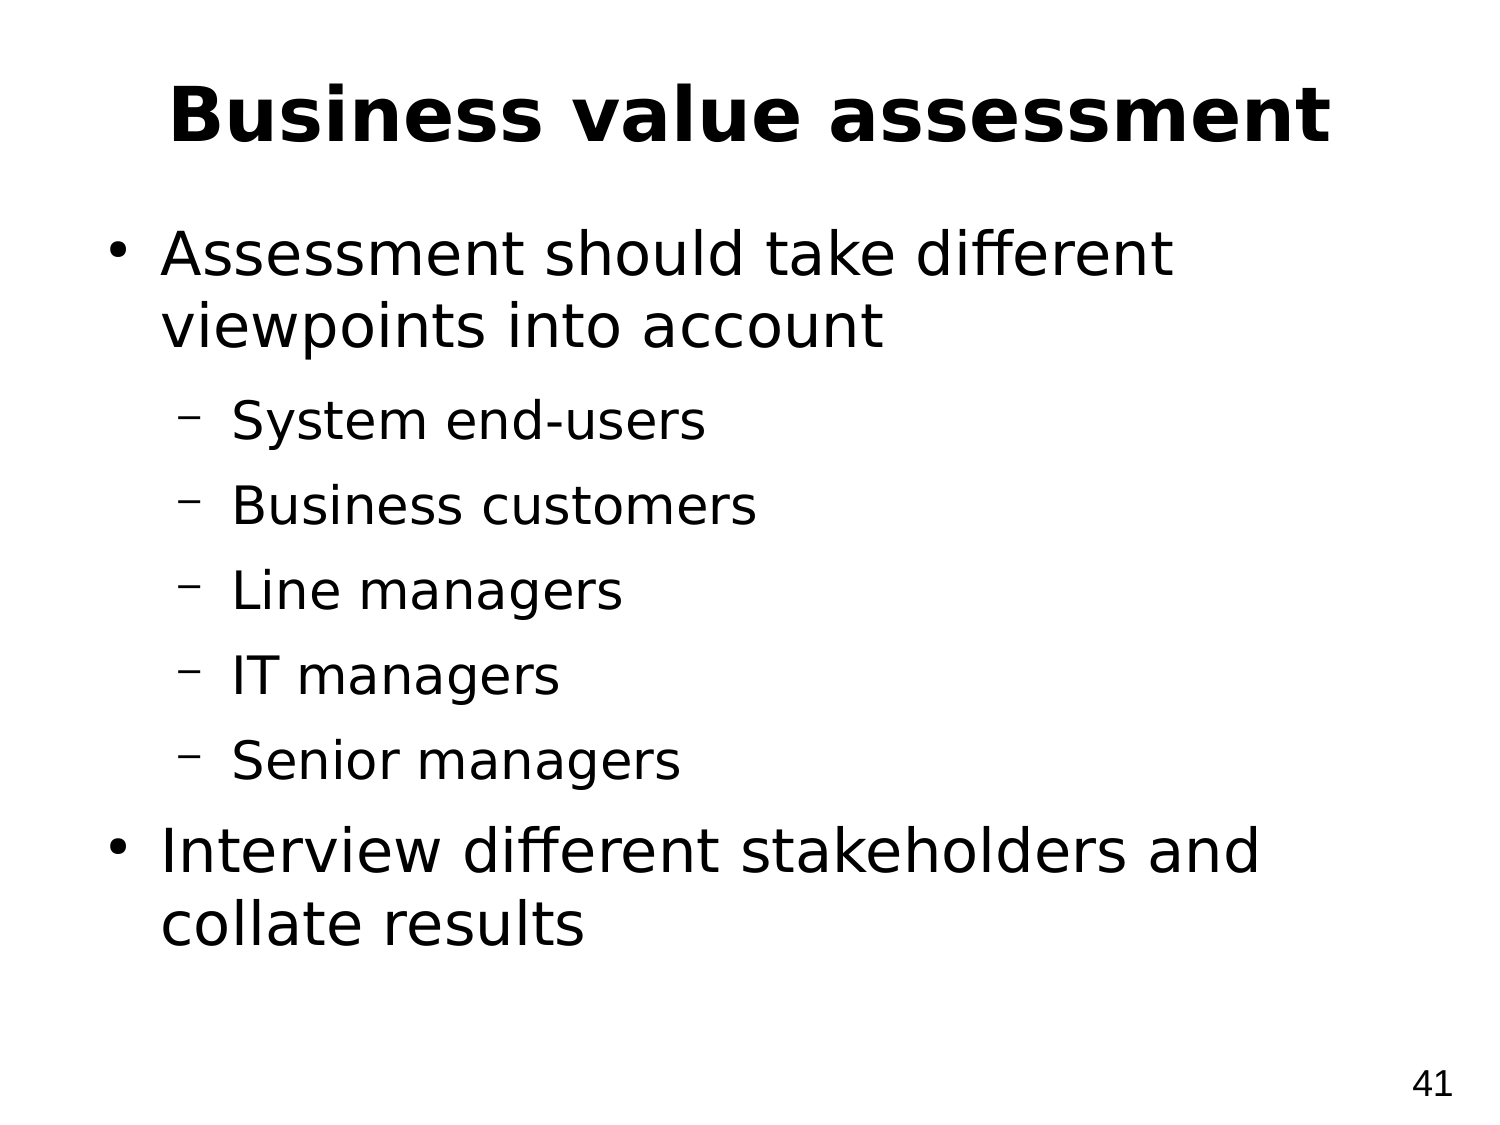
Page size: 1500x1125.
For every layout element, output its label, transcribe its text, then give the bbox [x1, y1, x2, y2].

list Assessment should take different viewpoints into account System end-users Business customers Line managers IT managers Senior managers Interview different stakeholders and collate results [75, 206, 1425, 1093]
title Business value assessment [75, 44, 1425, 177]
